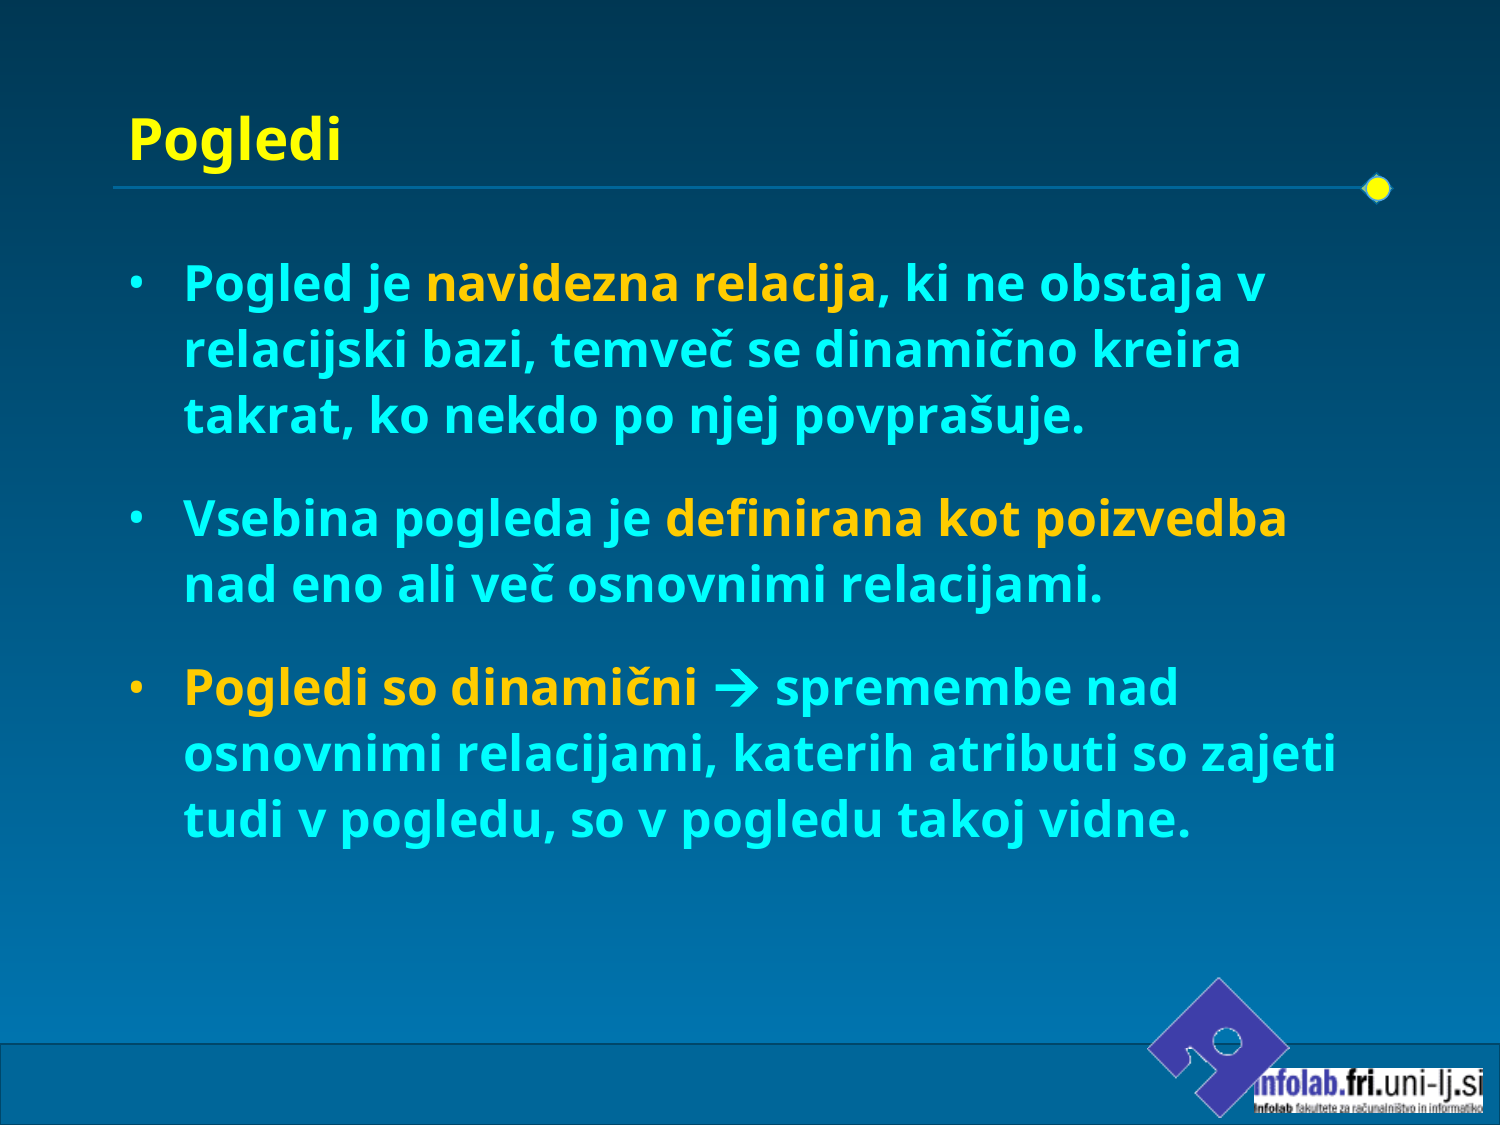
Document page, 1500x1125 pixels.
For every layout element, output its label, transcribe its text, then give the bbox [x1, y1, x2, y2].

list Pogled je navidezna relacija, ki ne obstaja v relacijski bazi, temveč se dinamično kreira takrat, ko nekdo po njej povprašuje. Vsebina pogleda je definirana kot poizvedba nad eno ali več osnovnimi relacijami. Pogledi so dinamični  spremembe nad osnovnimi relacijami, katerih atributi so zajeti tudi v pogledu, so v pogledu takoj vidne. [112, 237, 1388, 963]
title Pogledi [112, 94, 1388, 181]
picture [1149, 978, 1482, 1117]
